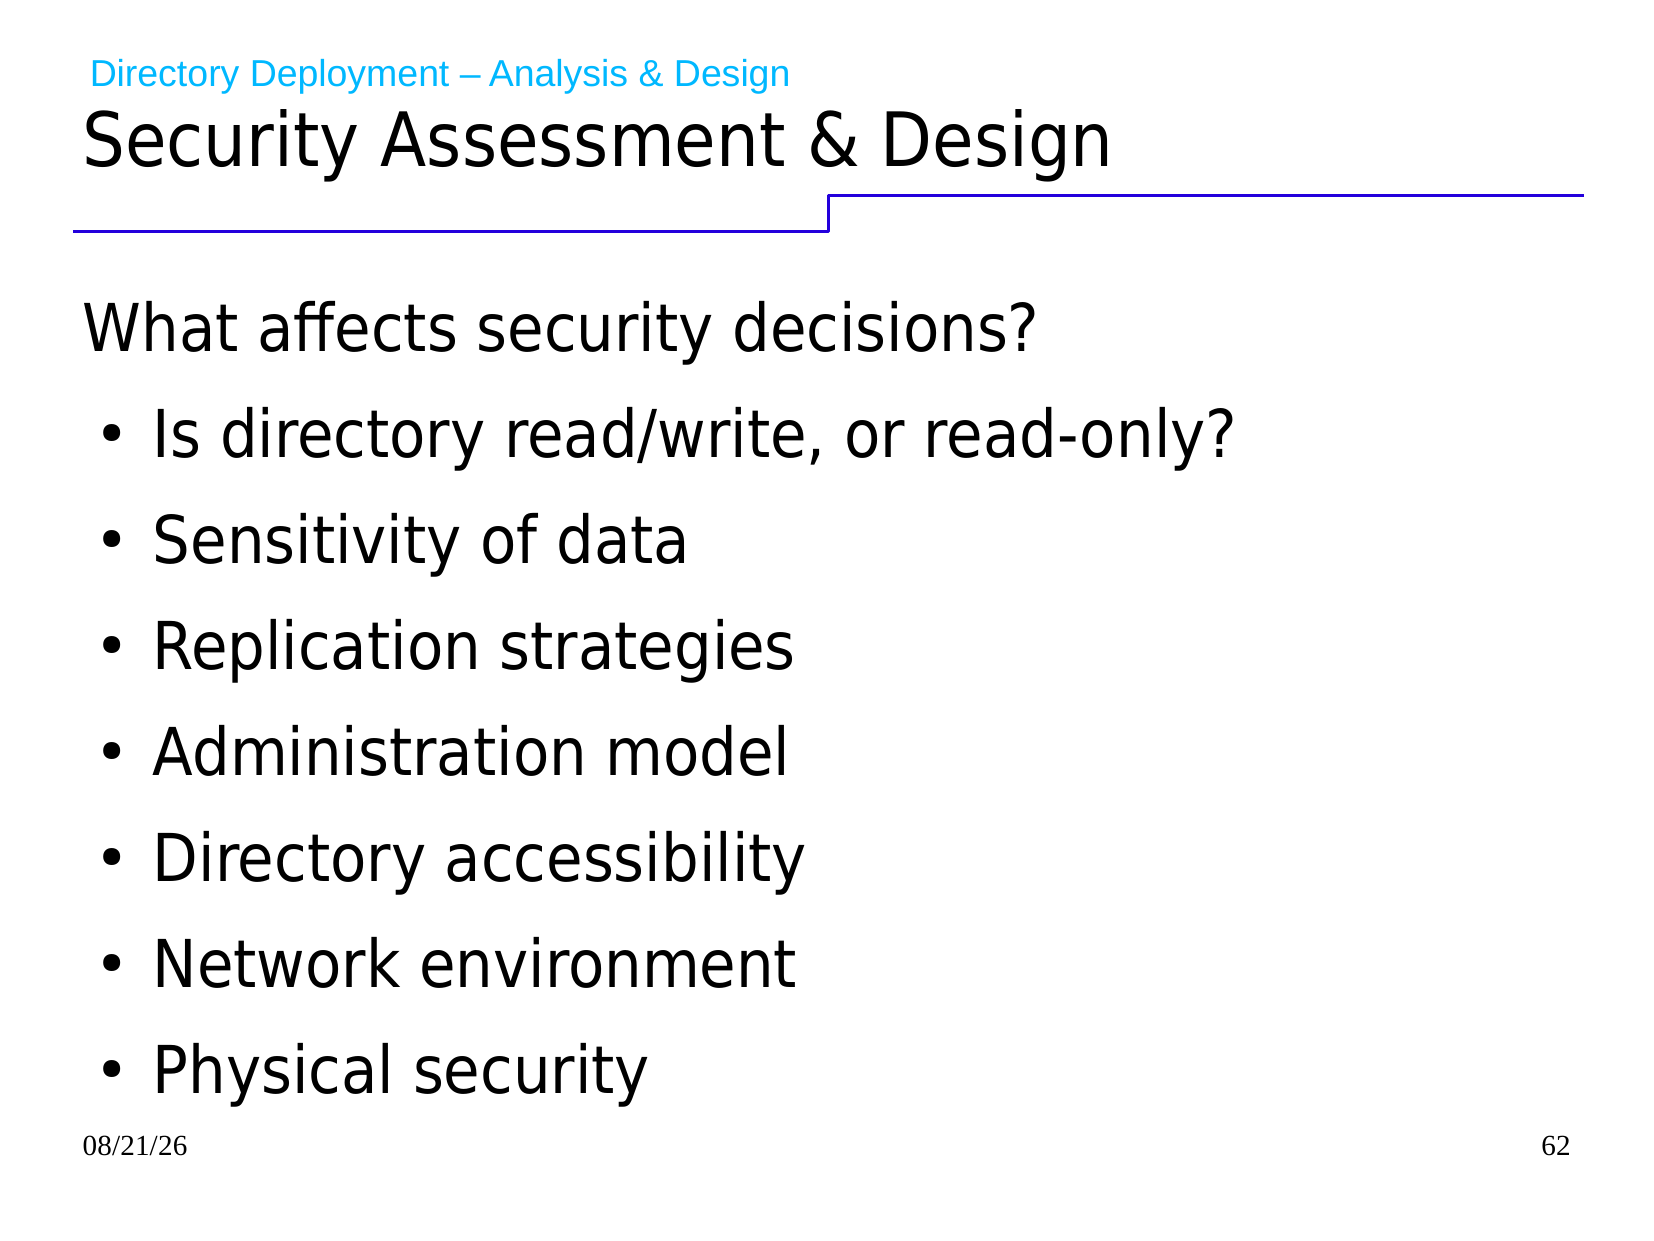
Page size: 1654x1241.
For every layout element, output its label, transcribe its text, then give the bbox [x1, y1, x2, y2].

title Security Assessment & Design [82, 49, 1571, 232]
text_box Directory Deployment – Analysis & Design [75, 45, 901, 103]
list What affects security decisions? Is directory read/write, or read-only? Sensitivity of data Replication strategies Administration model Directory accessibility Network environment Physical security [82, 290, 1571, 1109]
